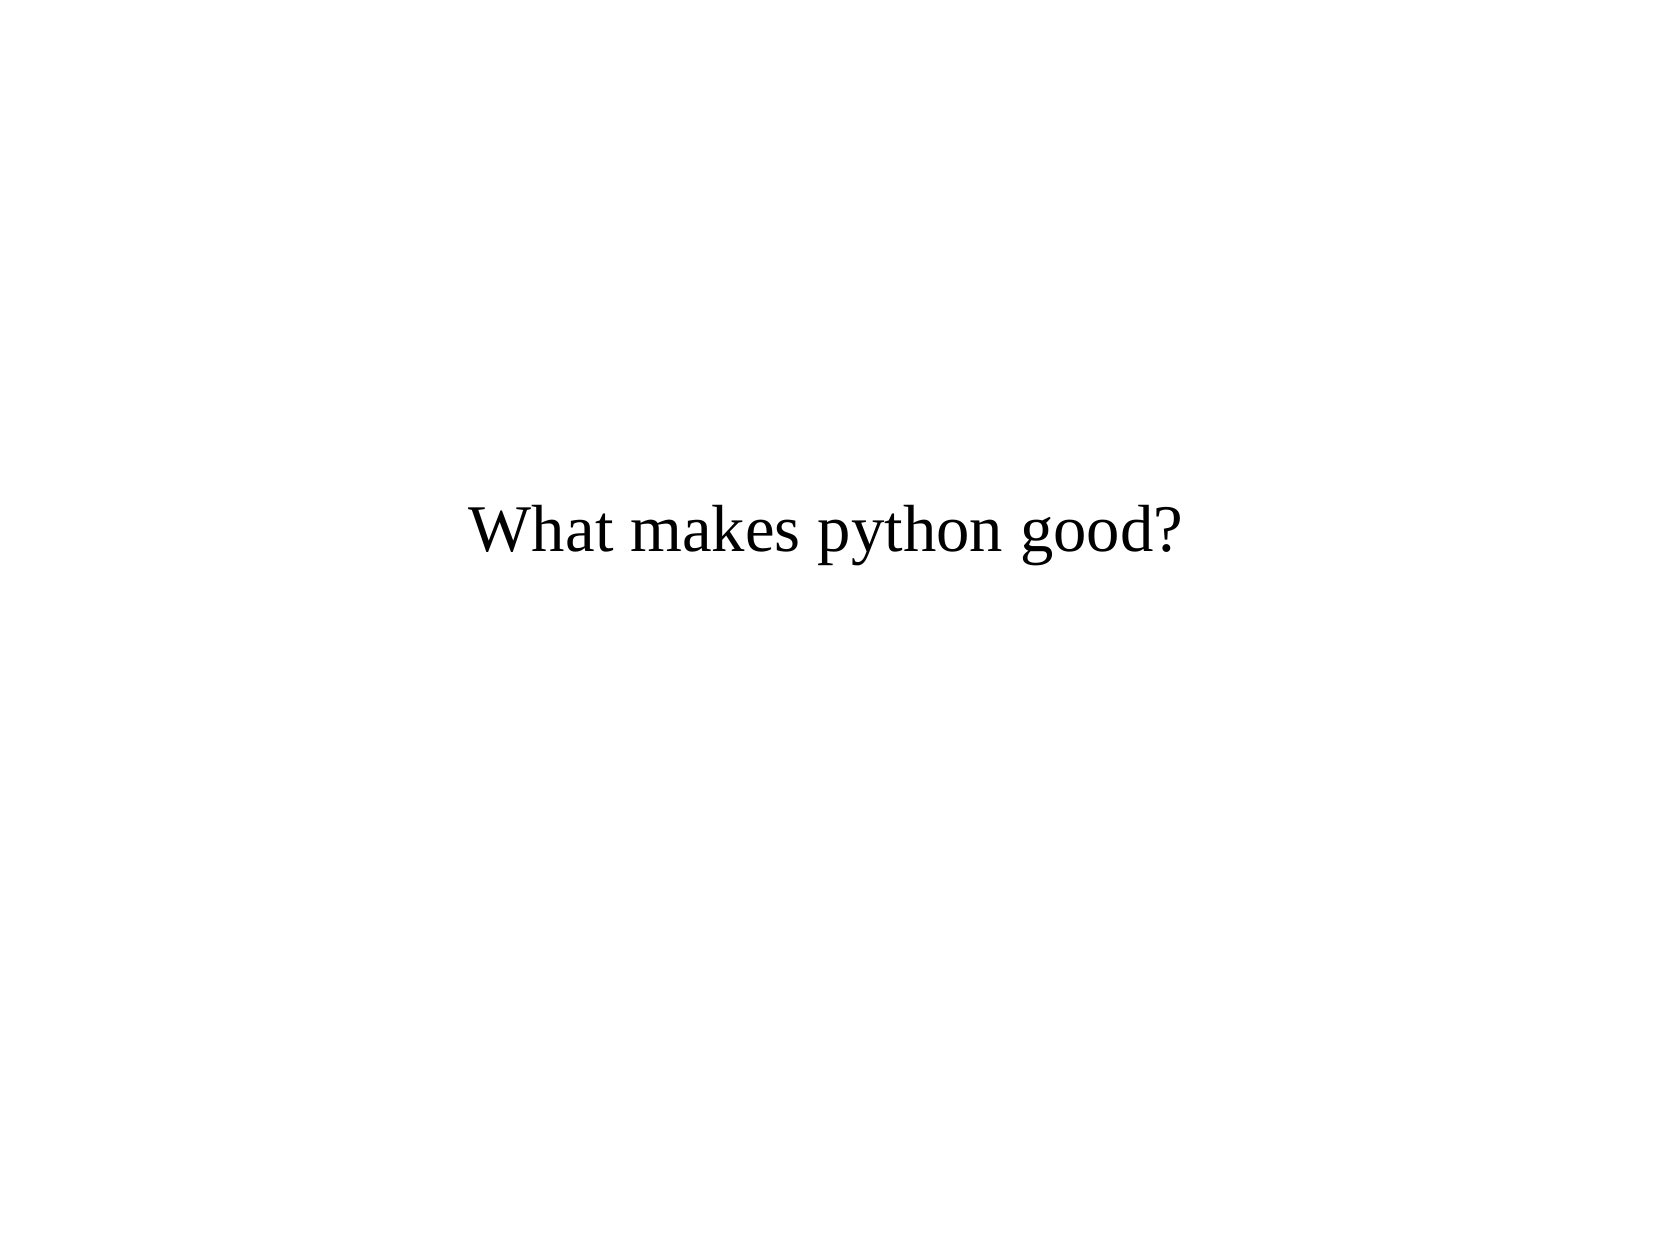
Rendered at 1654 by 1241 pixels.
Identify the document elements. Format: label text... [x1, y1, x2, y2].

subtitle What makes python good? [82, 49, 1571, 1010]
